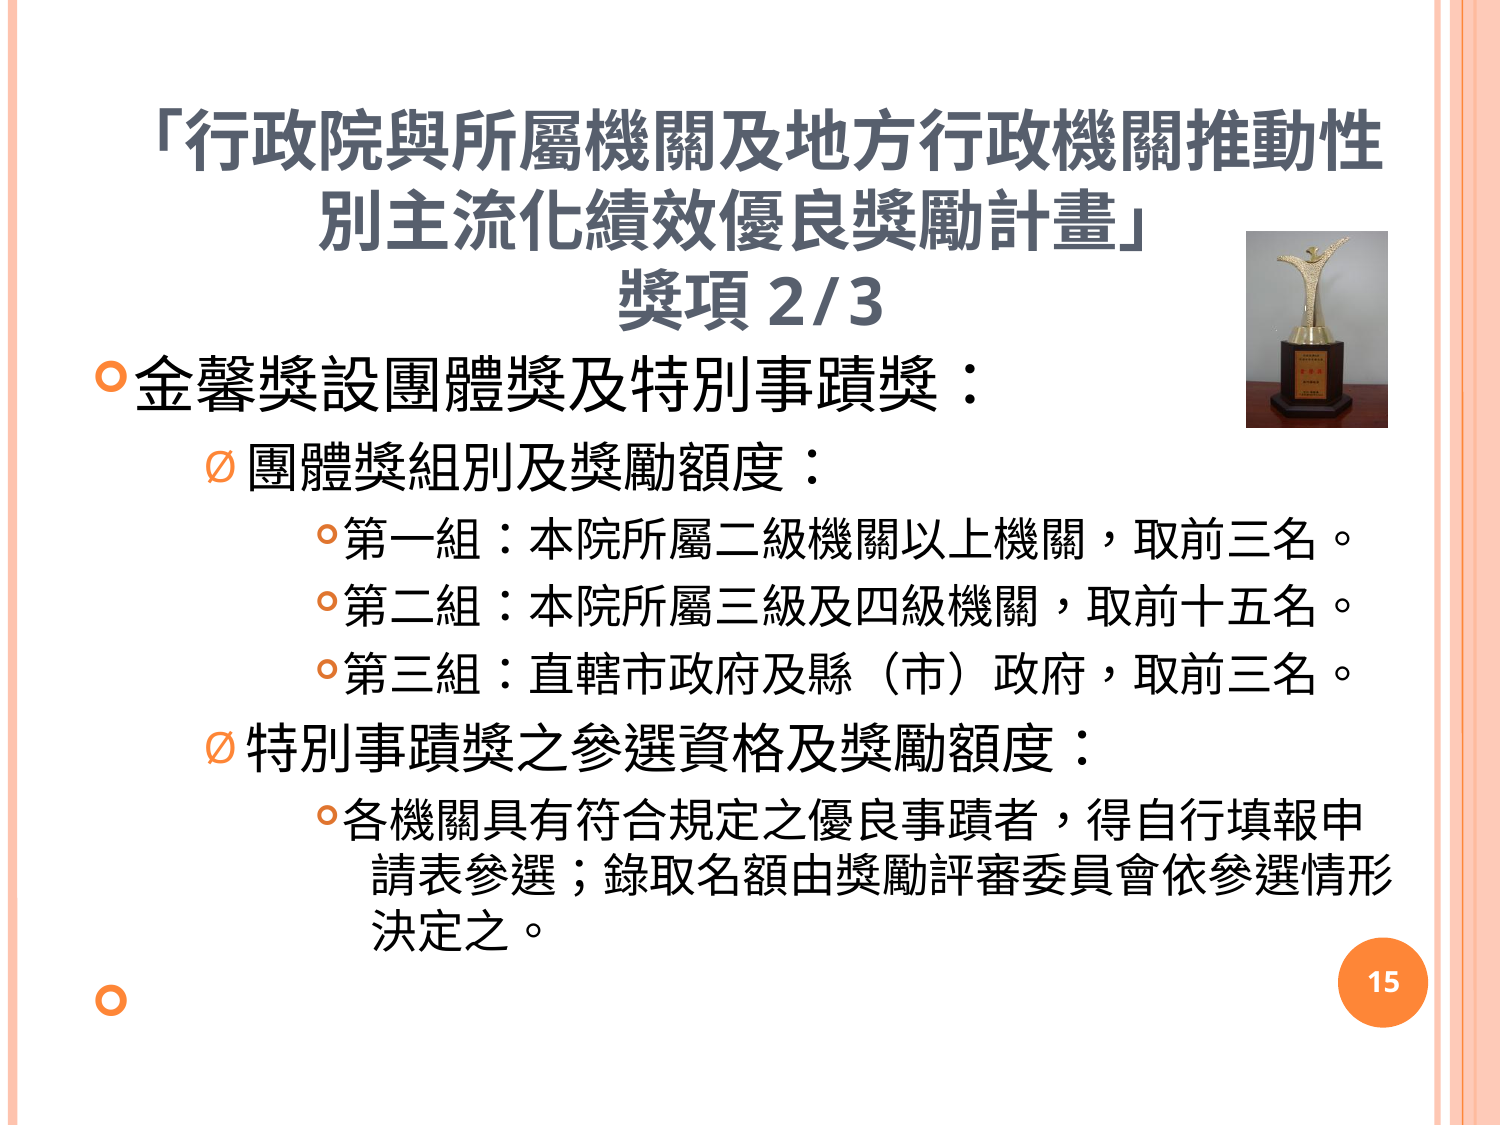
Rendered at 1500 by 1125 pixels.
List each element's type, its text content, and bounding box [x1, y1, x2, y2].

list 金馨獎設團體獎及特別事蹟獎： 團體獎組別及獎勵額度： 第一組：本院所屬二級機關以上機關，取前三名。 第二組：本院所屬三級及四級機關，取前十五名。 第三組：直轄市政府及縣（市）政府，取前三名。 特別事蹟獎之參選資格及獎勵額度： 各機關具有符合規定之優良事蹟者，得自行填報申請表參選；錄取名額由獎勵評審委員會依參選情形決定之。 [76, 360, 1427, 1081]
text_box 「行政院與所屬機關及地方行政機關推動性別主流化績效優良獎勵計畫」 獎項2/3 [76, 78, 1427, 360]
picture [1246, 231, 1388, 428]
text_box [1333, 940, 1434, 1027]
